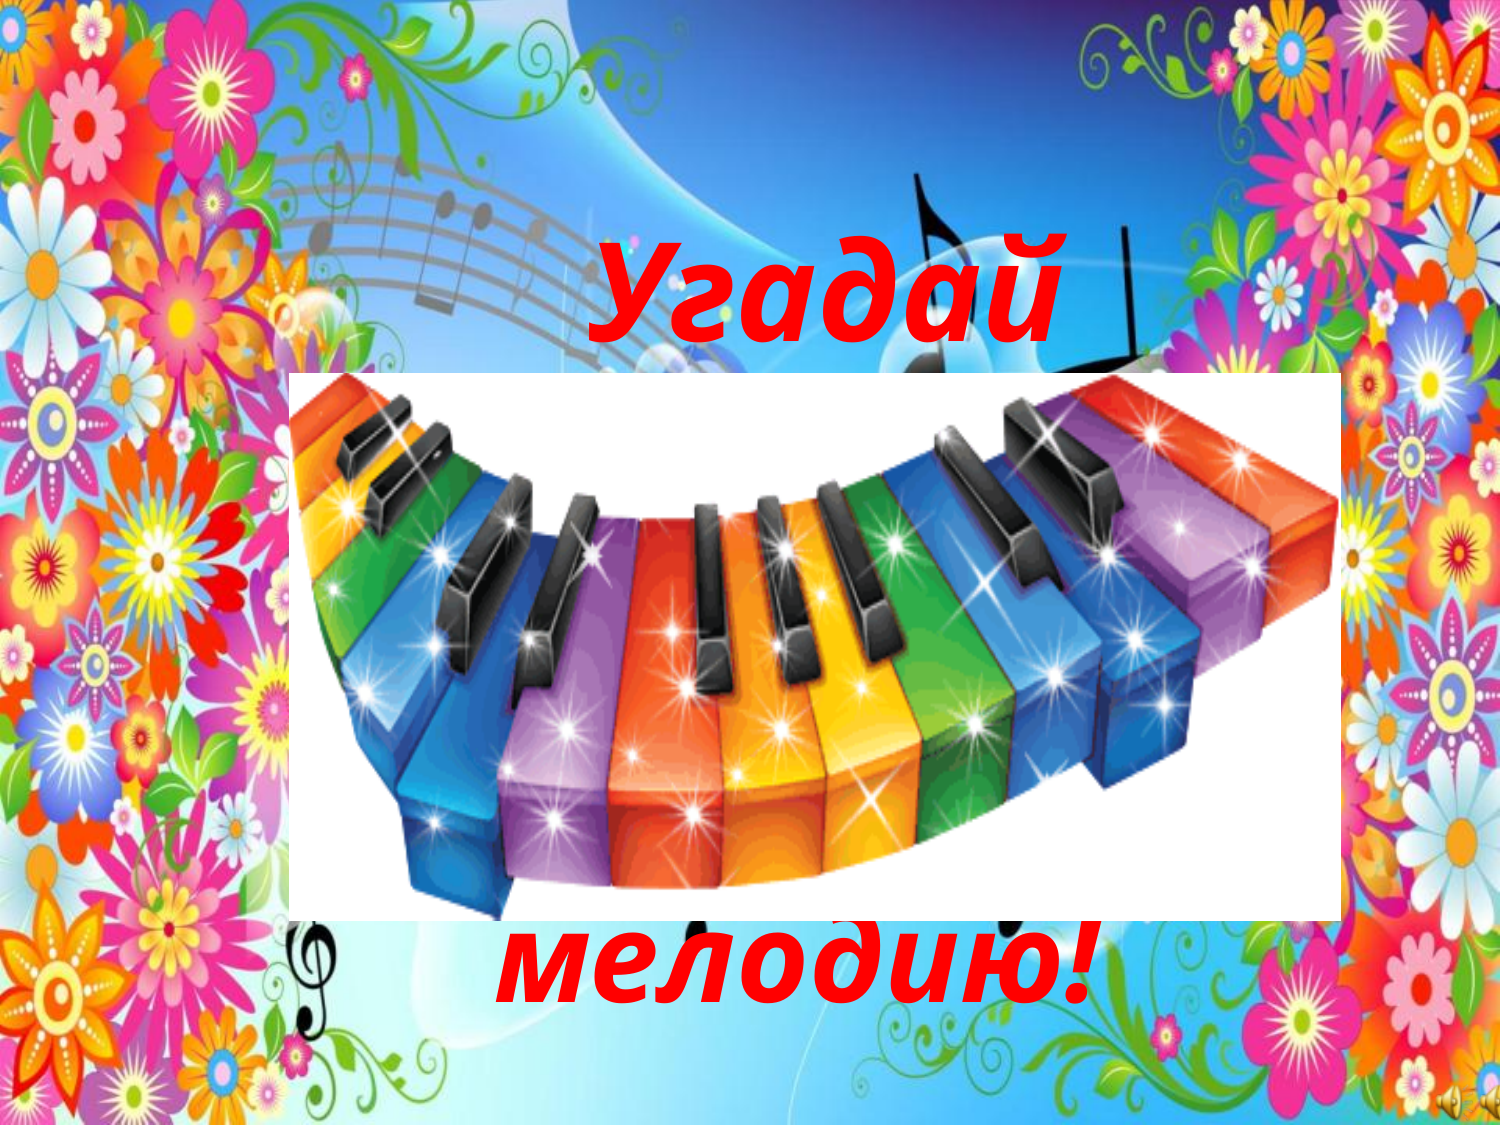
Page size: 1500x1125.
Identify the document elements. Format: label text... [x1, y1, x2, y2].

text_box мелодию! [478, 921, 1116, 1035]
picture [0, 0, 1500, 1125]
text_box мелодию! [833, 952, 859, 988]
text_box Угадай [573, 196, 1081, 373]
